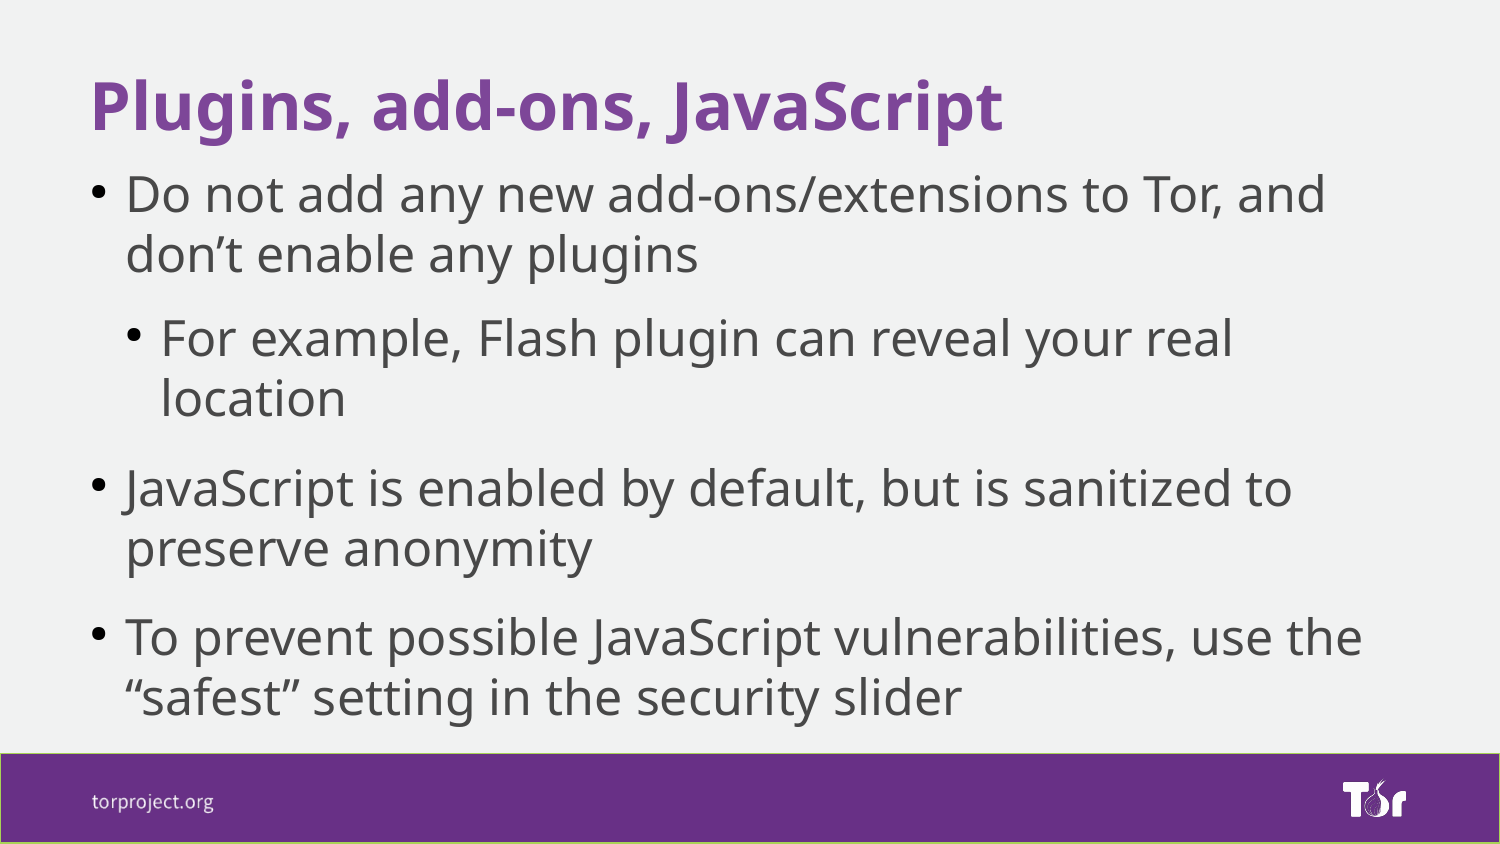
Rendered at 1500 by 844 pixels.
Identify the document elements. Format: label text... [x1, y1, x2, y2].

text_box Plugins, add-ons, JavaScript [74, 33, 1425, 155]
text_box Do not add any new add-ons/extensions to Tor, and don’t enable any plugins For example, Flash plugin can reveal your real location JavaScript is enabled by default, but is sanitized to preserve anonymity To prevent possible JavaScript vulnerabilities, use the “safest” setting in the security slider [74, 155, 1425, 712]
picture [1343, 778, 1406, 817]
picture [75, 780, 604, 821]
